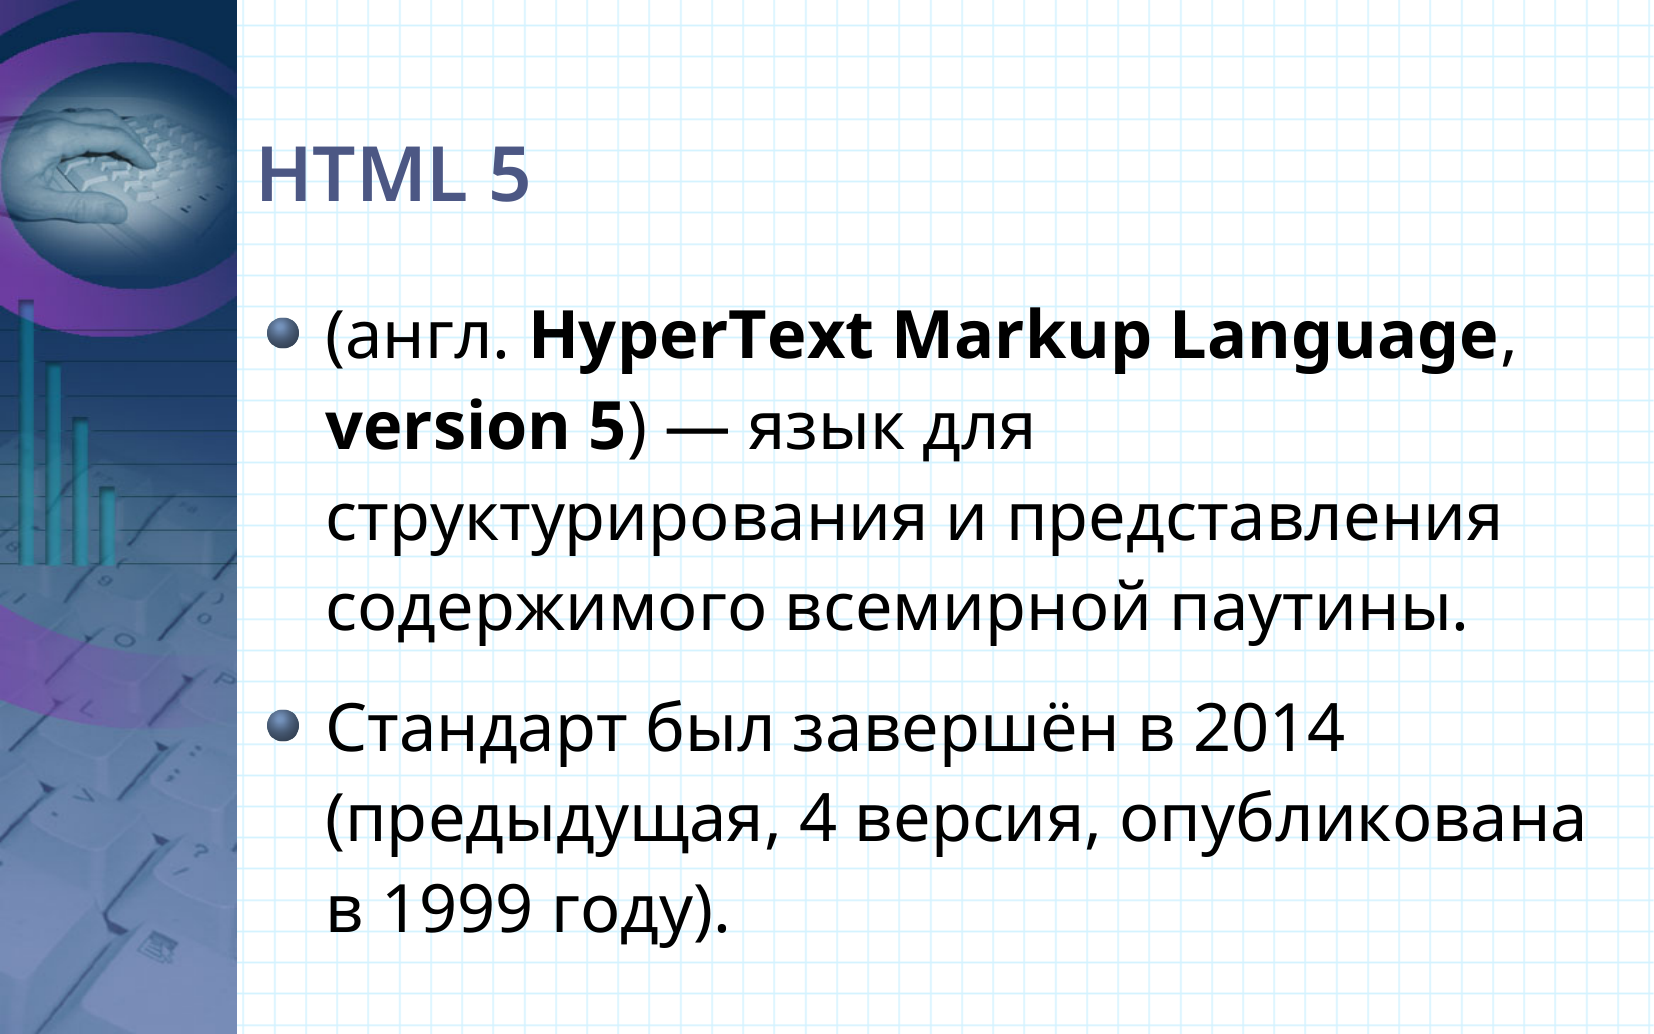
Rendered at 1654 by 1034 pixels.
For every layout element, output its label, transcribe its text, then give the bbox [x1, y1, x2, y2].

title HTML 5 [254, 85, 1640, 259]
list (англ. HyperText Markup Language, version 5) — язык для структурирования и представления содержимого всемирной паутины. Стандарт был завершён в 2014 (предыдущая, 4 версия, опубликована в 1999 году). [254, 287, 1640, 887]
picture [0, 0, 1654, 1034]
